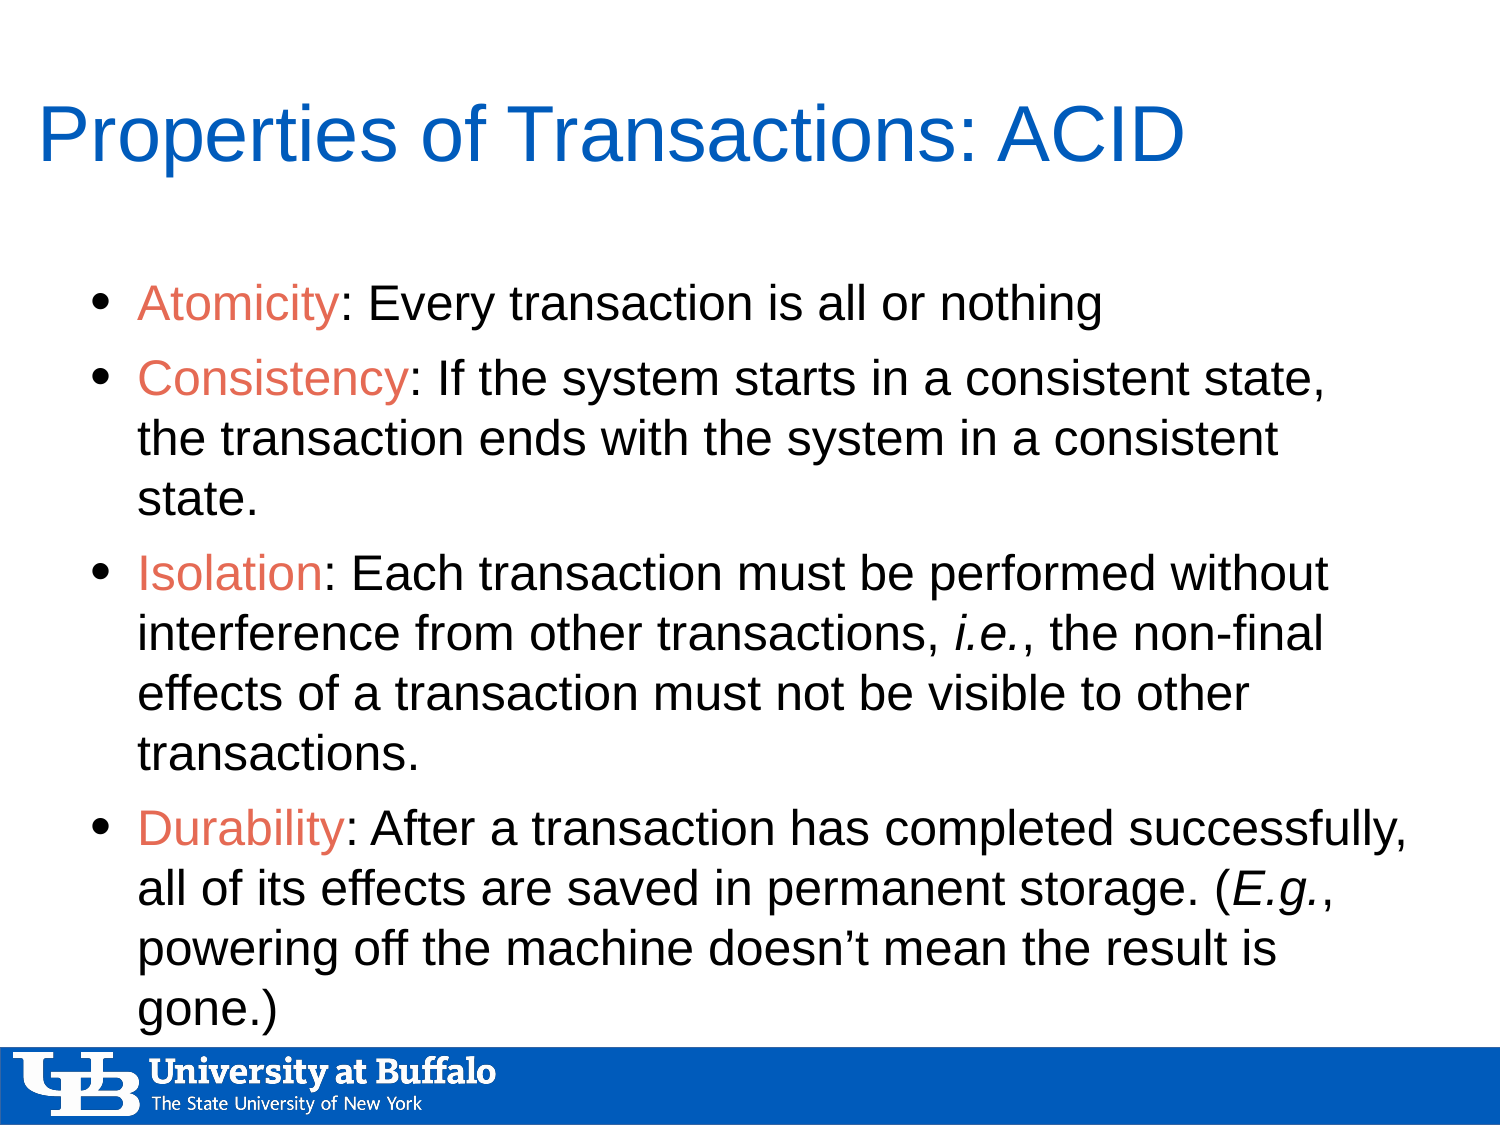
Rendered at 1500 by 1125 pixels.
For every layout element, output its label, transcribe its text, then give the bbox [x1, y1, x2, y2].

picture [13, 1052, 496, 1116]
list Atomicity: Every transaction is all or nothing Consistency: If the system starts in a consistent state, the transaction ends with the system in a consistent state. Isolation: Each transaction must be performed without interference from other transactions, i.e., the non-final effects of a transaction must not be visible to other transactions. Durability: After a transaction has completed successfully, all of its effects are saved in permanent storage. (E.g., powering off the machine doesn’t mean the result is gone.) [75, 263, 1425, 916]
title Properties of Transactions: ACID [37, 40, 1388, 228]
